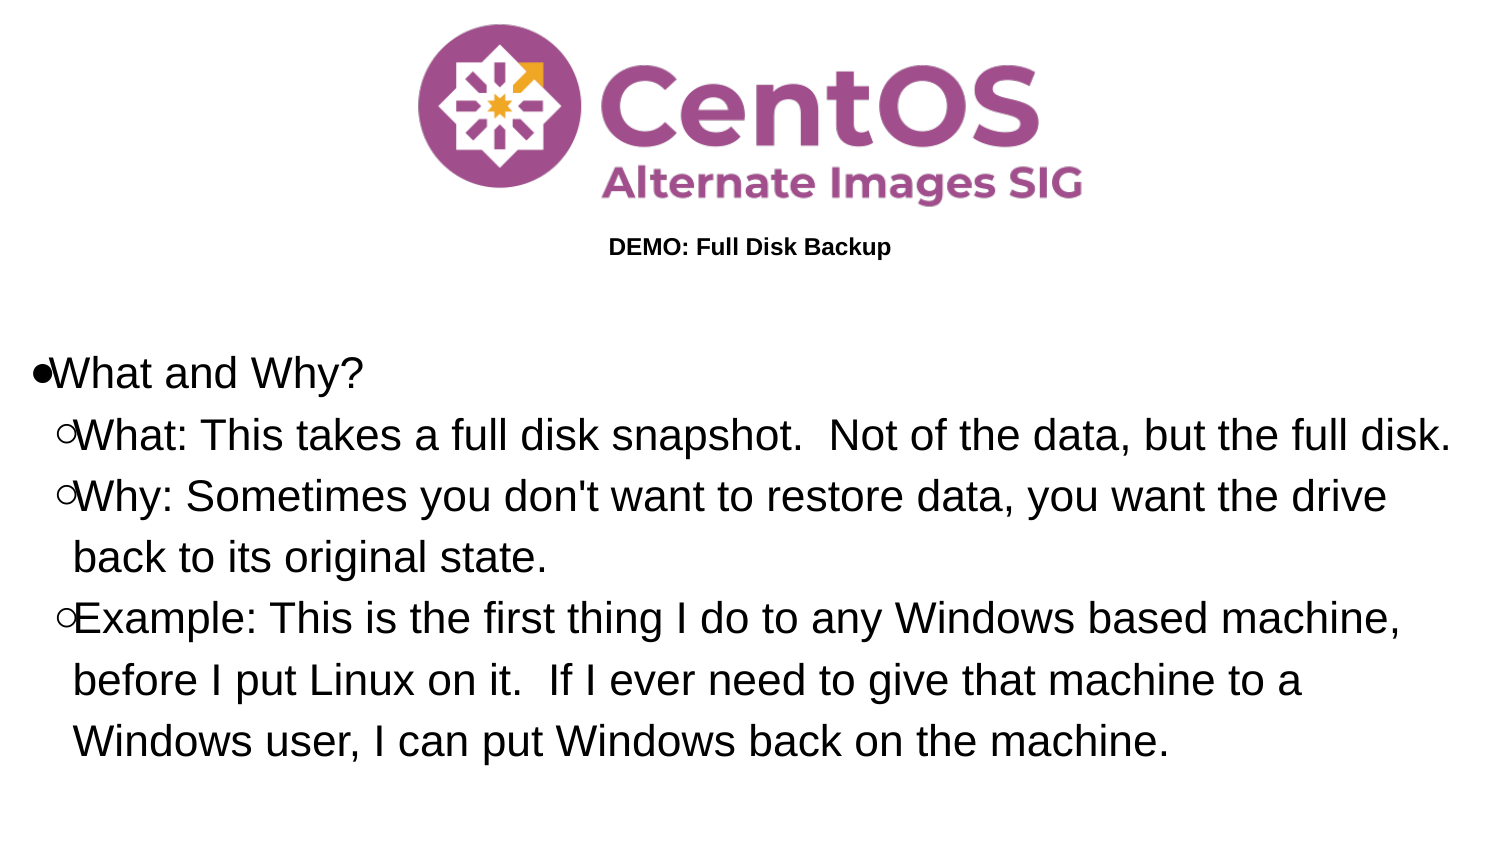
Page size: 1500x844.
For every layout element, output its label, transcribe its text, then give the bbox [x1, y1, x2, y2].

list What and Why? What: This takes a full disk snapshot. Not of the data, but the full disk. Why: Sometimes you don't want to restore data, you want the drive back to its original state. Example: This is the first thing I do to any Windows based machine, before I put Linux on it. If I ever need to give that machine to a Windows user, I can put Windows back on the machine. [9, 321, 1491, 844]
picture [393, 0, 1107, 232]
title DEMO: Full Disk Backup [367, 211, 1133, 306]
